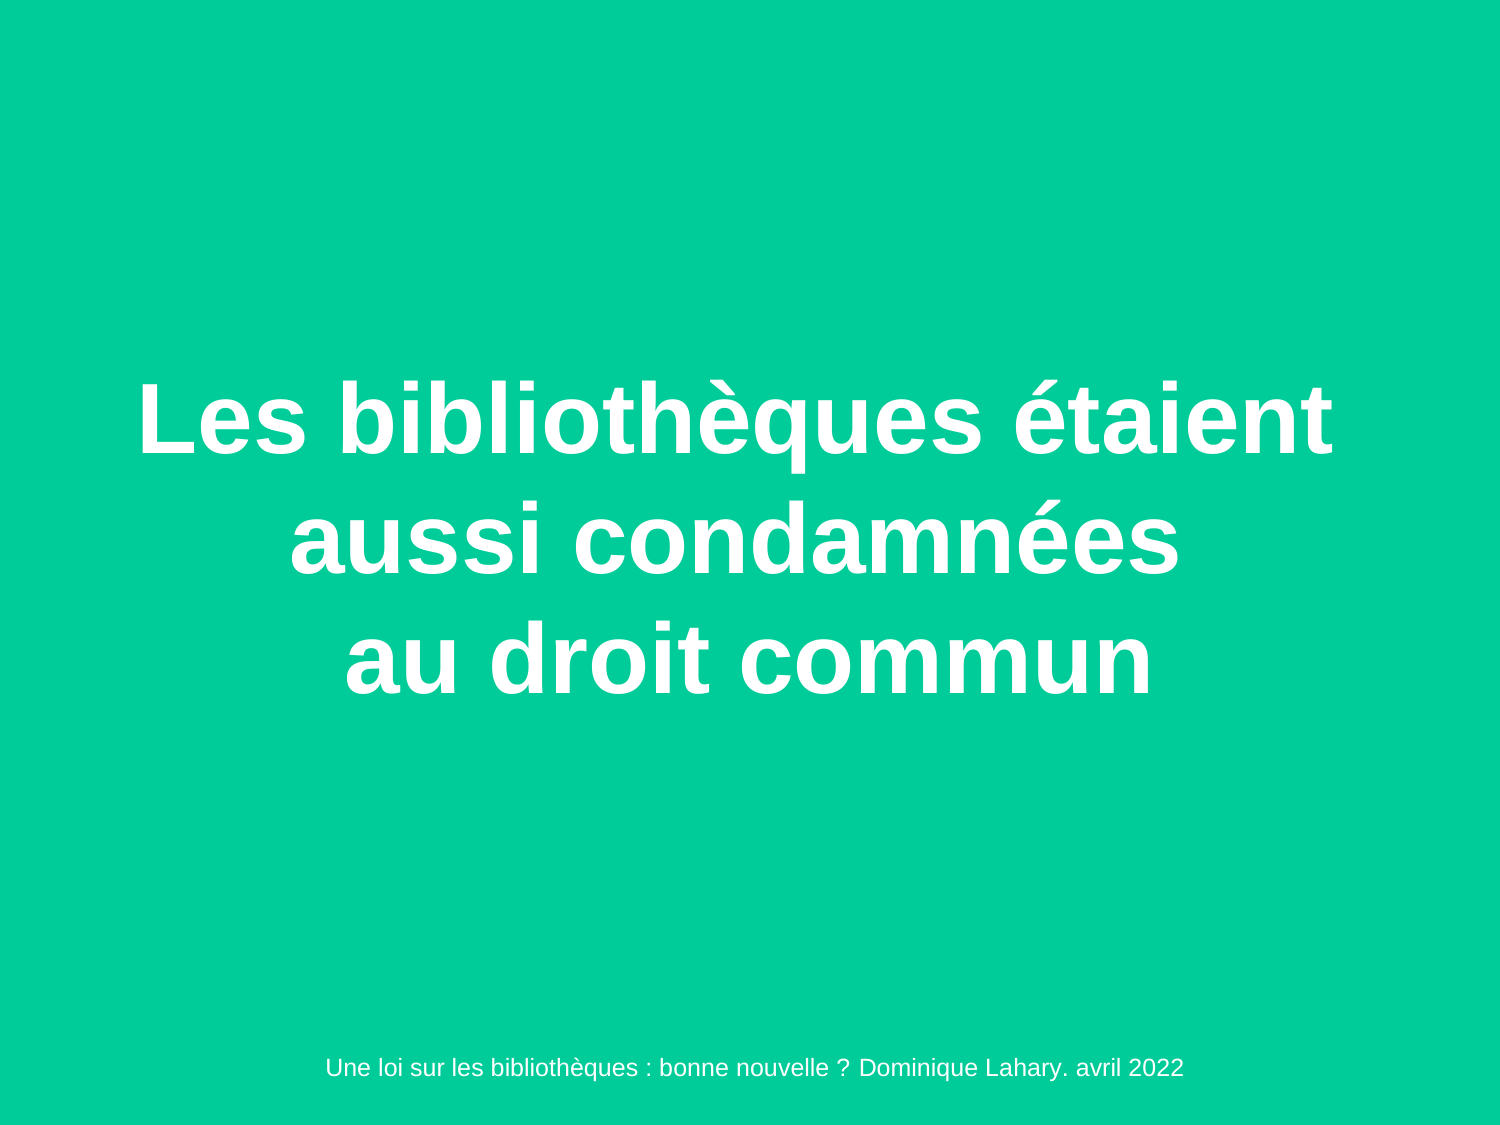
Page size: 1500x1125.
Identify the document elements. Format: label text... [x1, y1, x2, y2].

text_box Une loi sur les bibliothèques : bonne nouvelle ? Dominique Lahary. avril 2022 [55, 1044, 1456, 1120]
list Les bibliothèques étaient aussi condamnées au droit commun [53, 113, 1391, 764]
